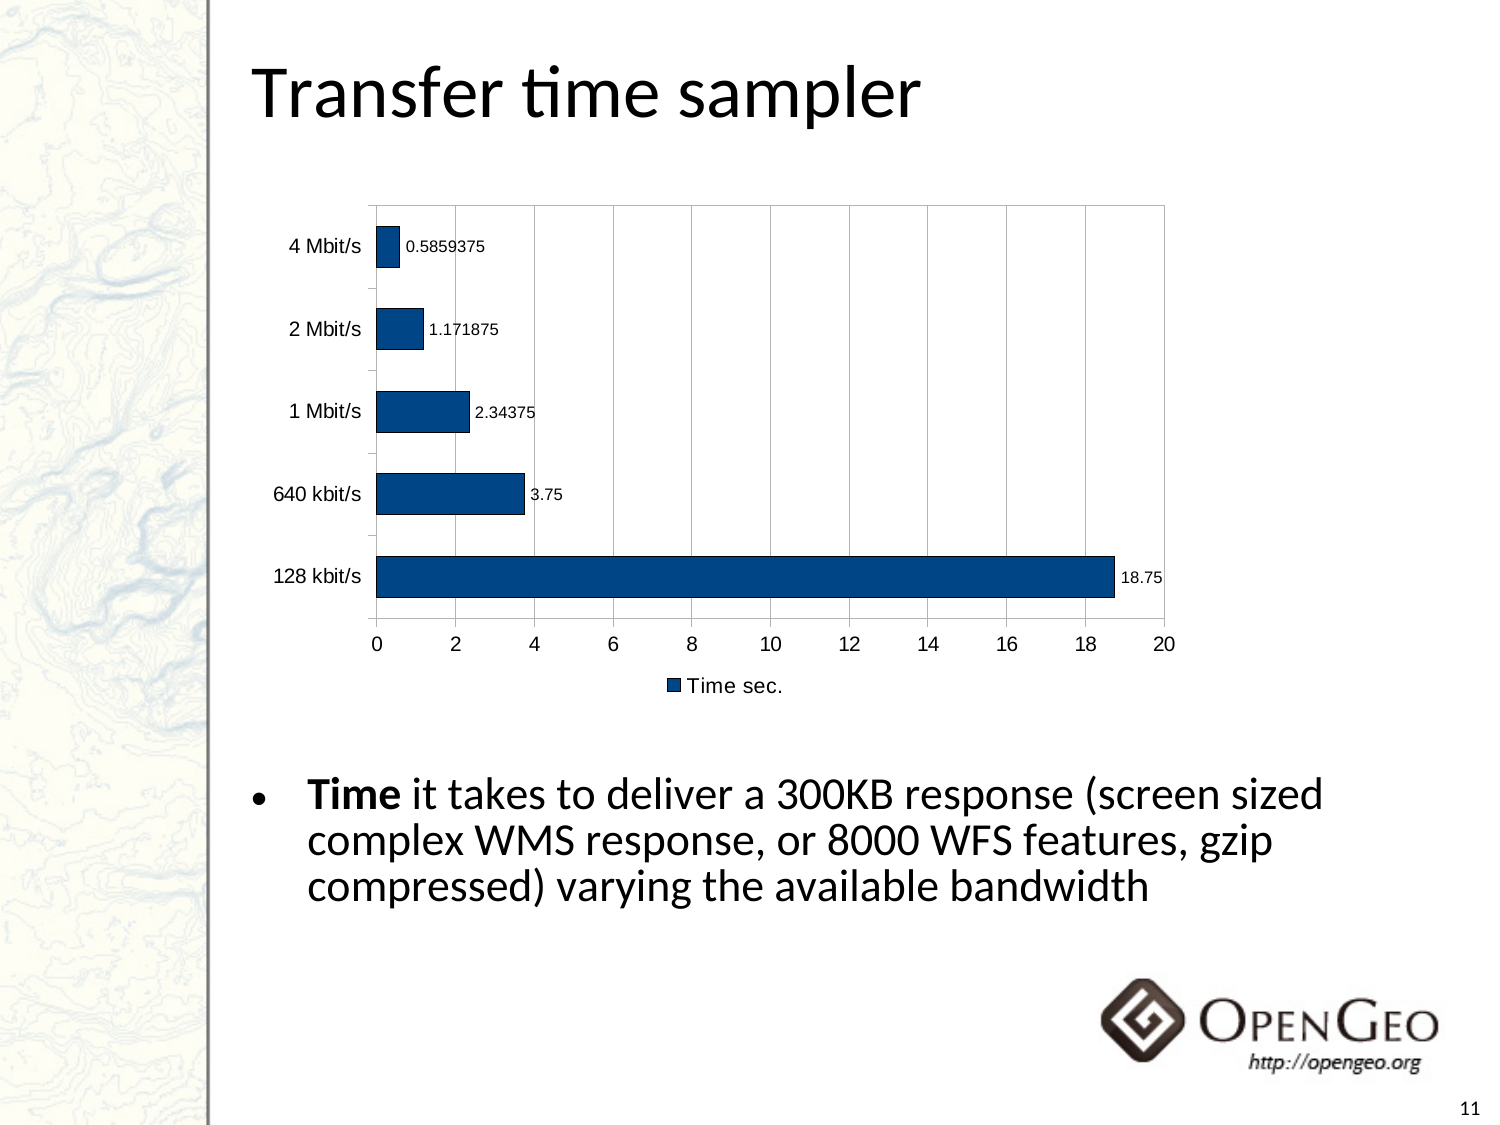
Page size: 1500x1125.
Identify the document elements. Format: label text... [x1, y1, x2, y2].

list Time it takes to deliver a 300KB response (screen sized complex WMS response, or 8000 WFS features, gzip compressed) varying the available bandwidth [236, 767, 1447, 1125]
title Transfer time sampler [236, 13, 1426, 185]
picture [0, 0, 1500, 1125]
chart [253, 194, 1214, 727]
